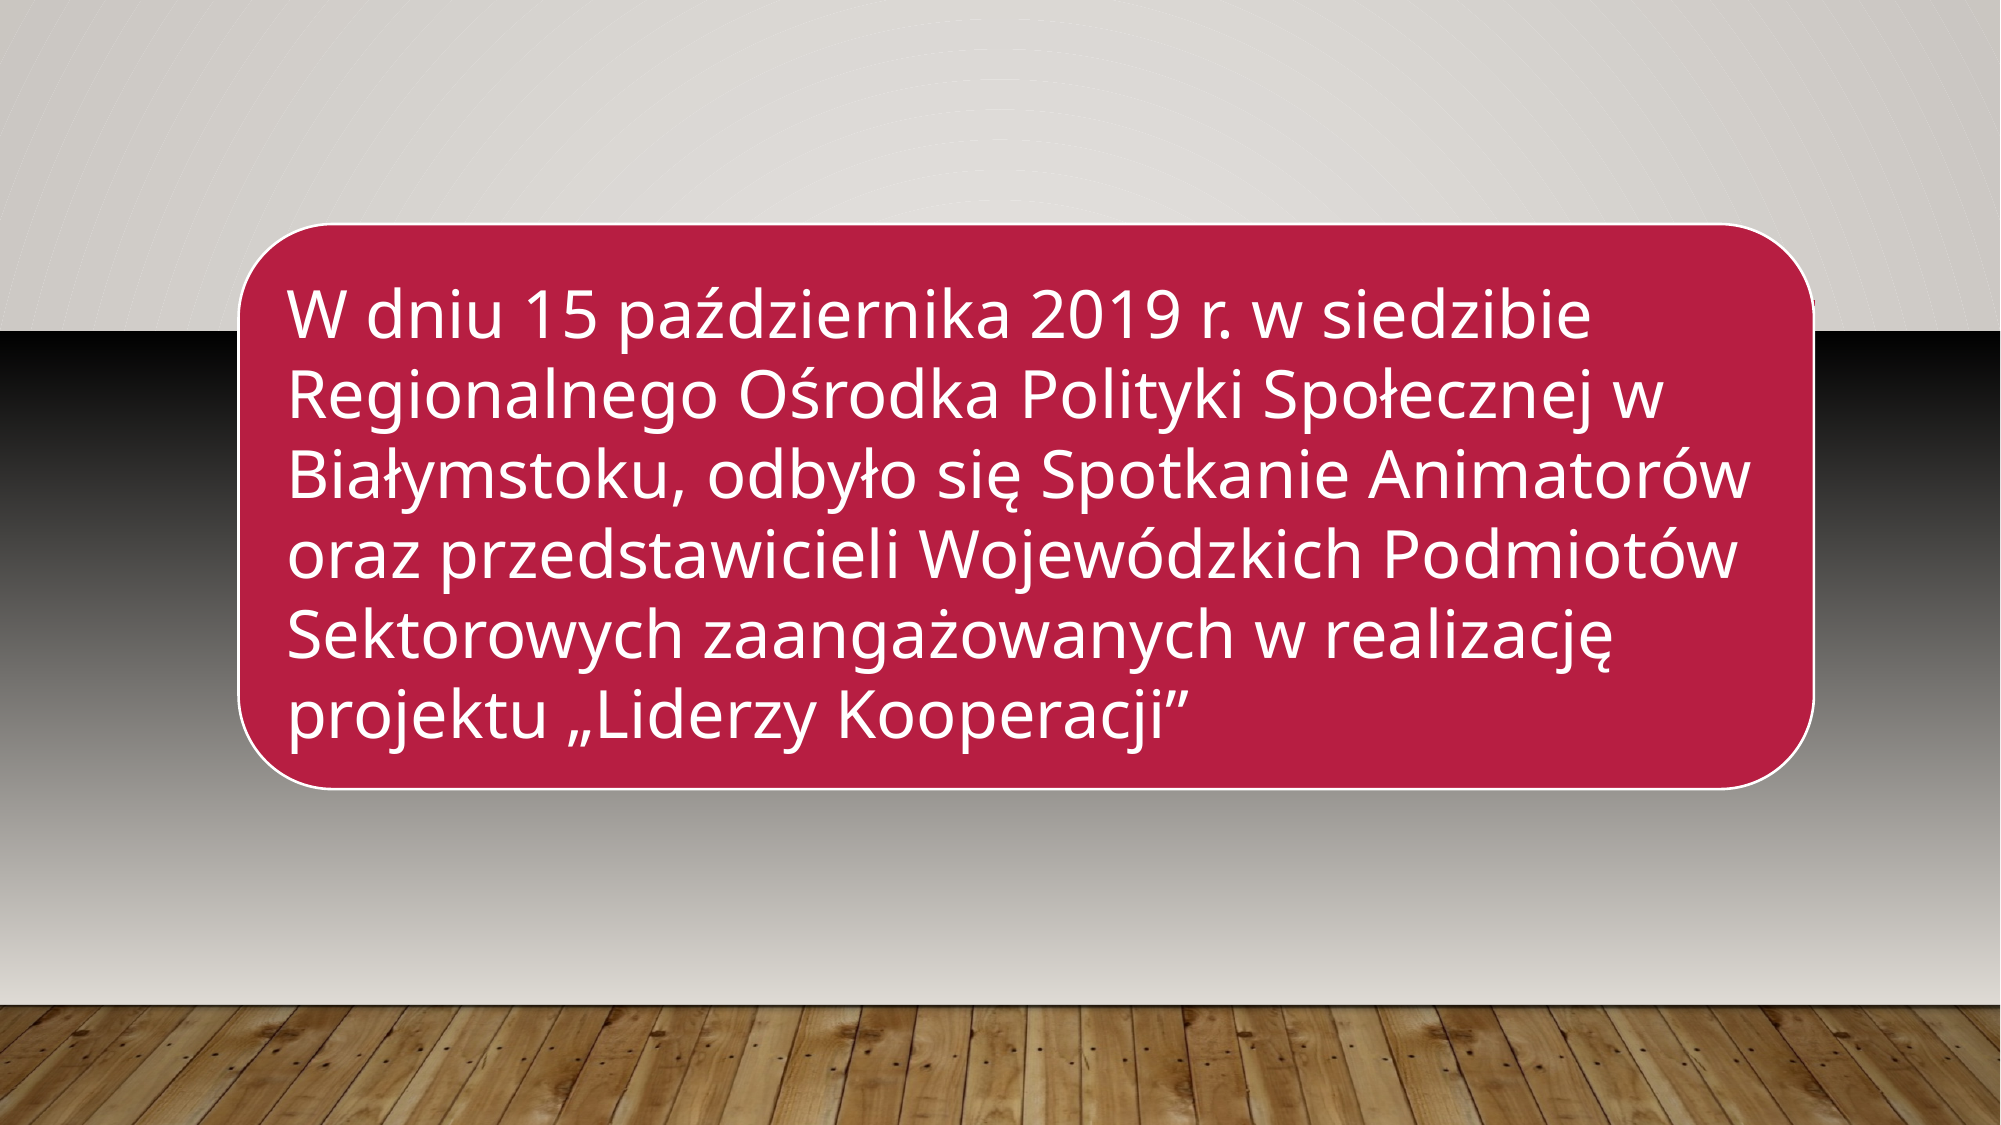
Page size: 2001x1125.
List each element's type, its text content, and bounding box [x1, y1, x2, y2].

text_box W dniu 15 października 2019 r. w siedzibie Regionalnego Ośrodka Polityki Społecznej w Białymstoku, odbyło się Spotkanie Animatorów oraz przedstawicieli Wojewódzkich Podmiotów Sektorowych zaangażowanych w realizację projektu „Liderzy Kooperacji” [238, 223, 1814, 790]
